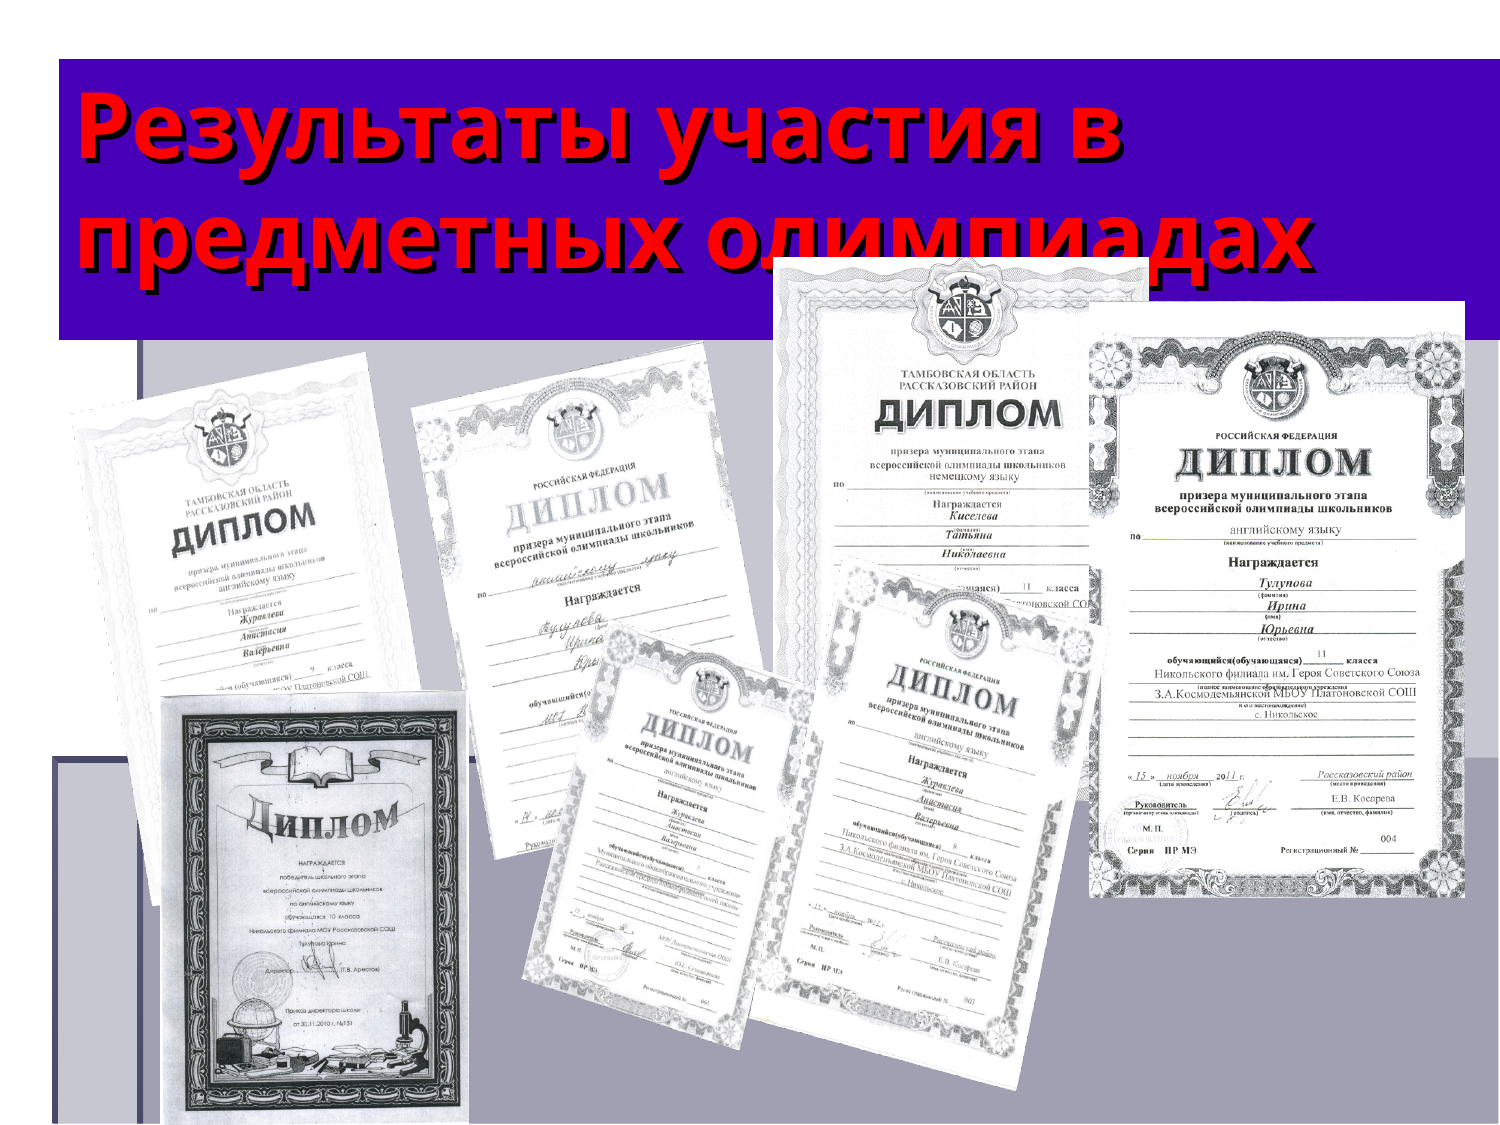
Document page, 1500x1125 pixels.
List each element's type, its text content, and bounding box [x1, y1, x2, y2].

picture [70, 257, 1465, 1125]
text_box Результаты участия в предметных олимпиадах [59, 59, 1500, 340]
